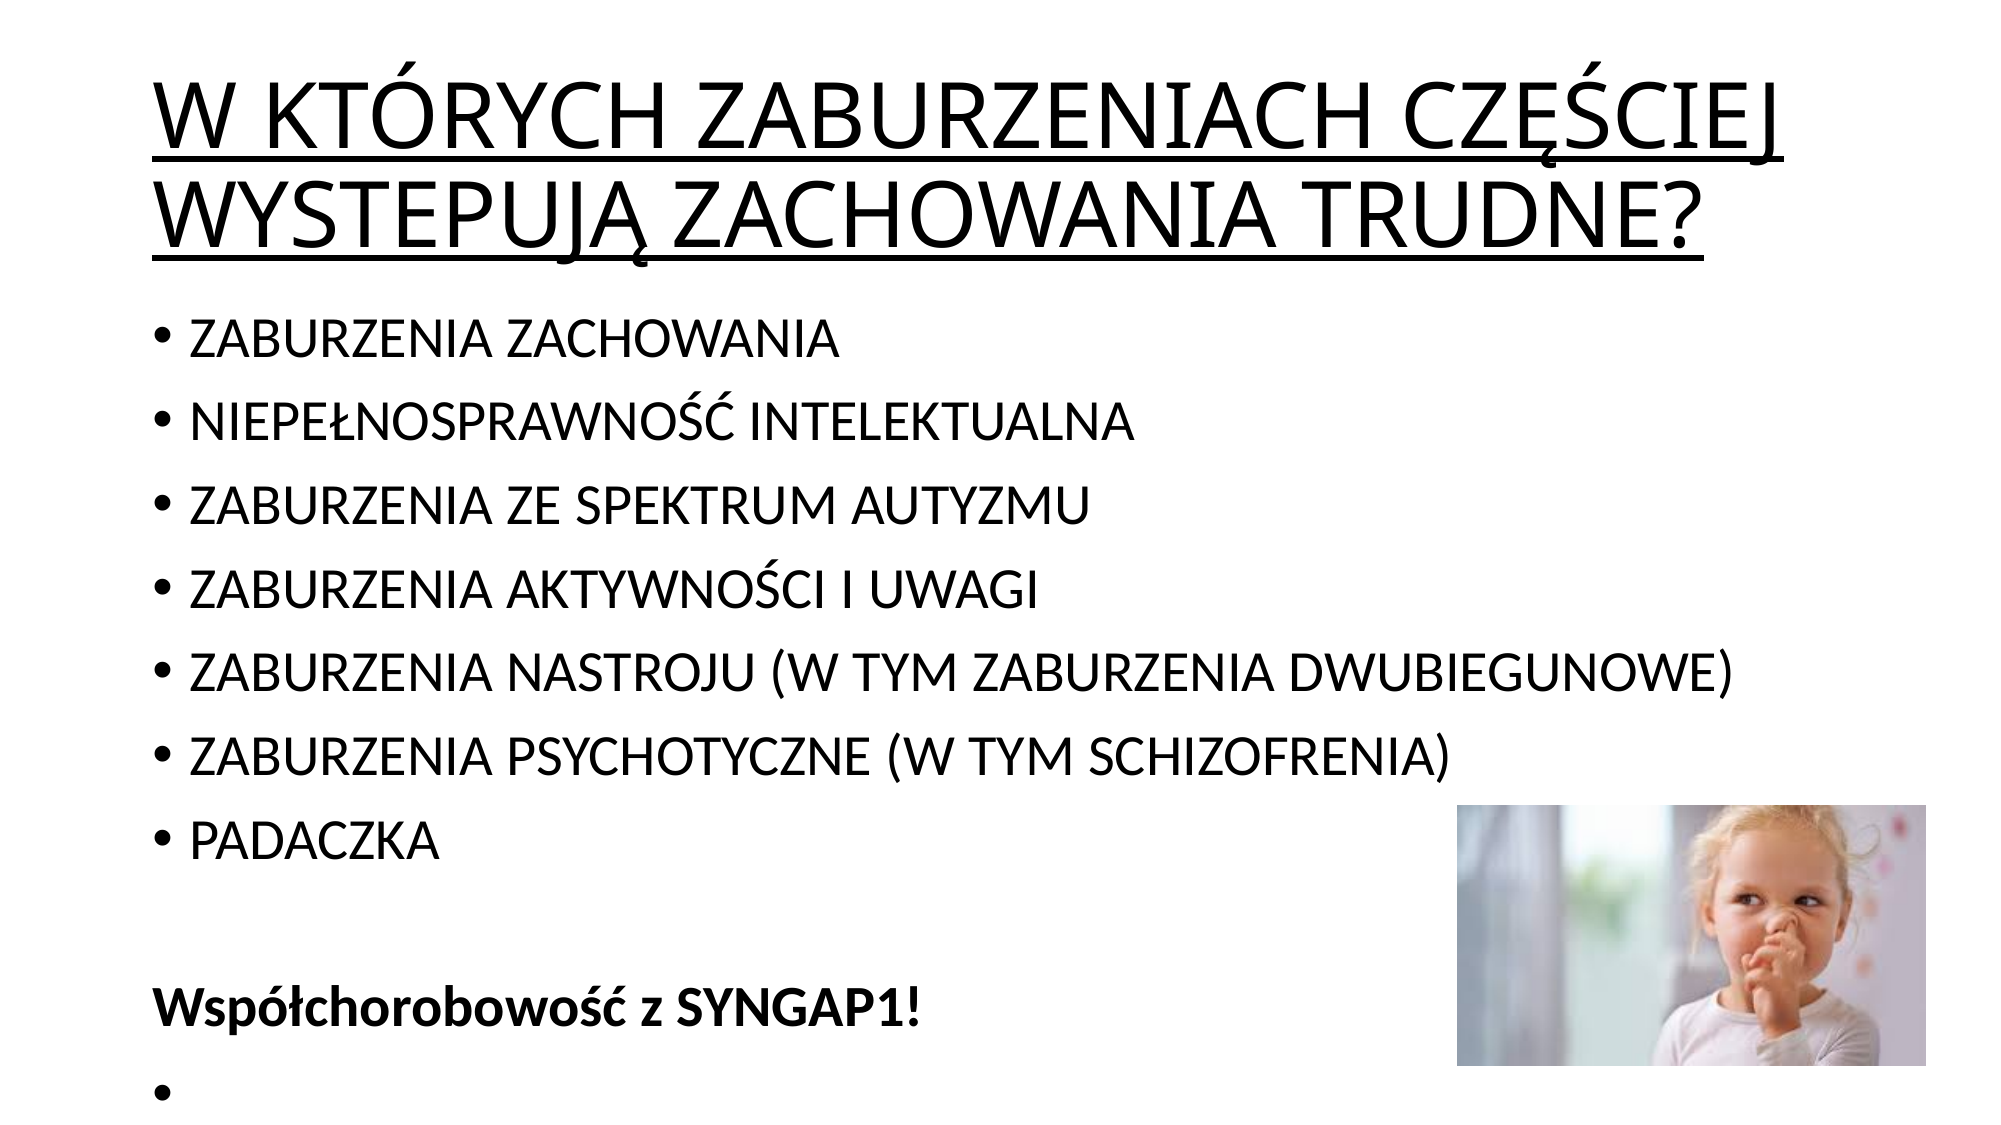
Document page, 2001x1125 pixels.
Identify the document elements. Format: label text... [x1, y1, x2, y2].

title W KTÓRYCH ZABURZENIACH CZĘŚCIEJ WYSTEPUJĄ ZACHOWANIA TRUDNE? [137, 59, 1863, 278]
picture [1457, 805, 1926, 1066]
list ZABURZENIA ZACHOWANIA NIEPEŁNOSPRAWNOŚĆ INTELEKTUALNA ZABURZENIA ZE SPEKTRUM AUTYZMU ZABURZENIA AKTYWNOŚCI I UWAGI ZABURZENIA NASTROJU (W TYM ZABURZENIA DWUBIEGUNOWE) ZABURZENIA PSYCHOTYCZNE (W TYM SCHIZOFRENIA) PADACZKA Współchorobowość z SYNGAP1! [137, 299, 1863, 1102]
